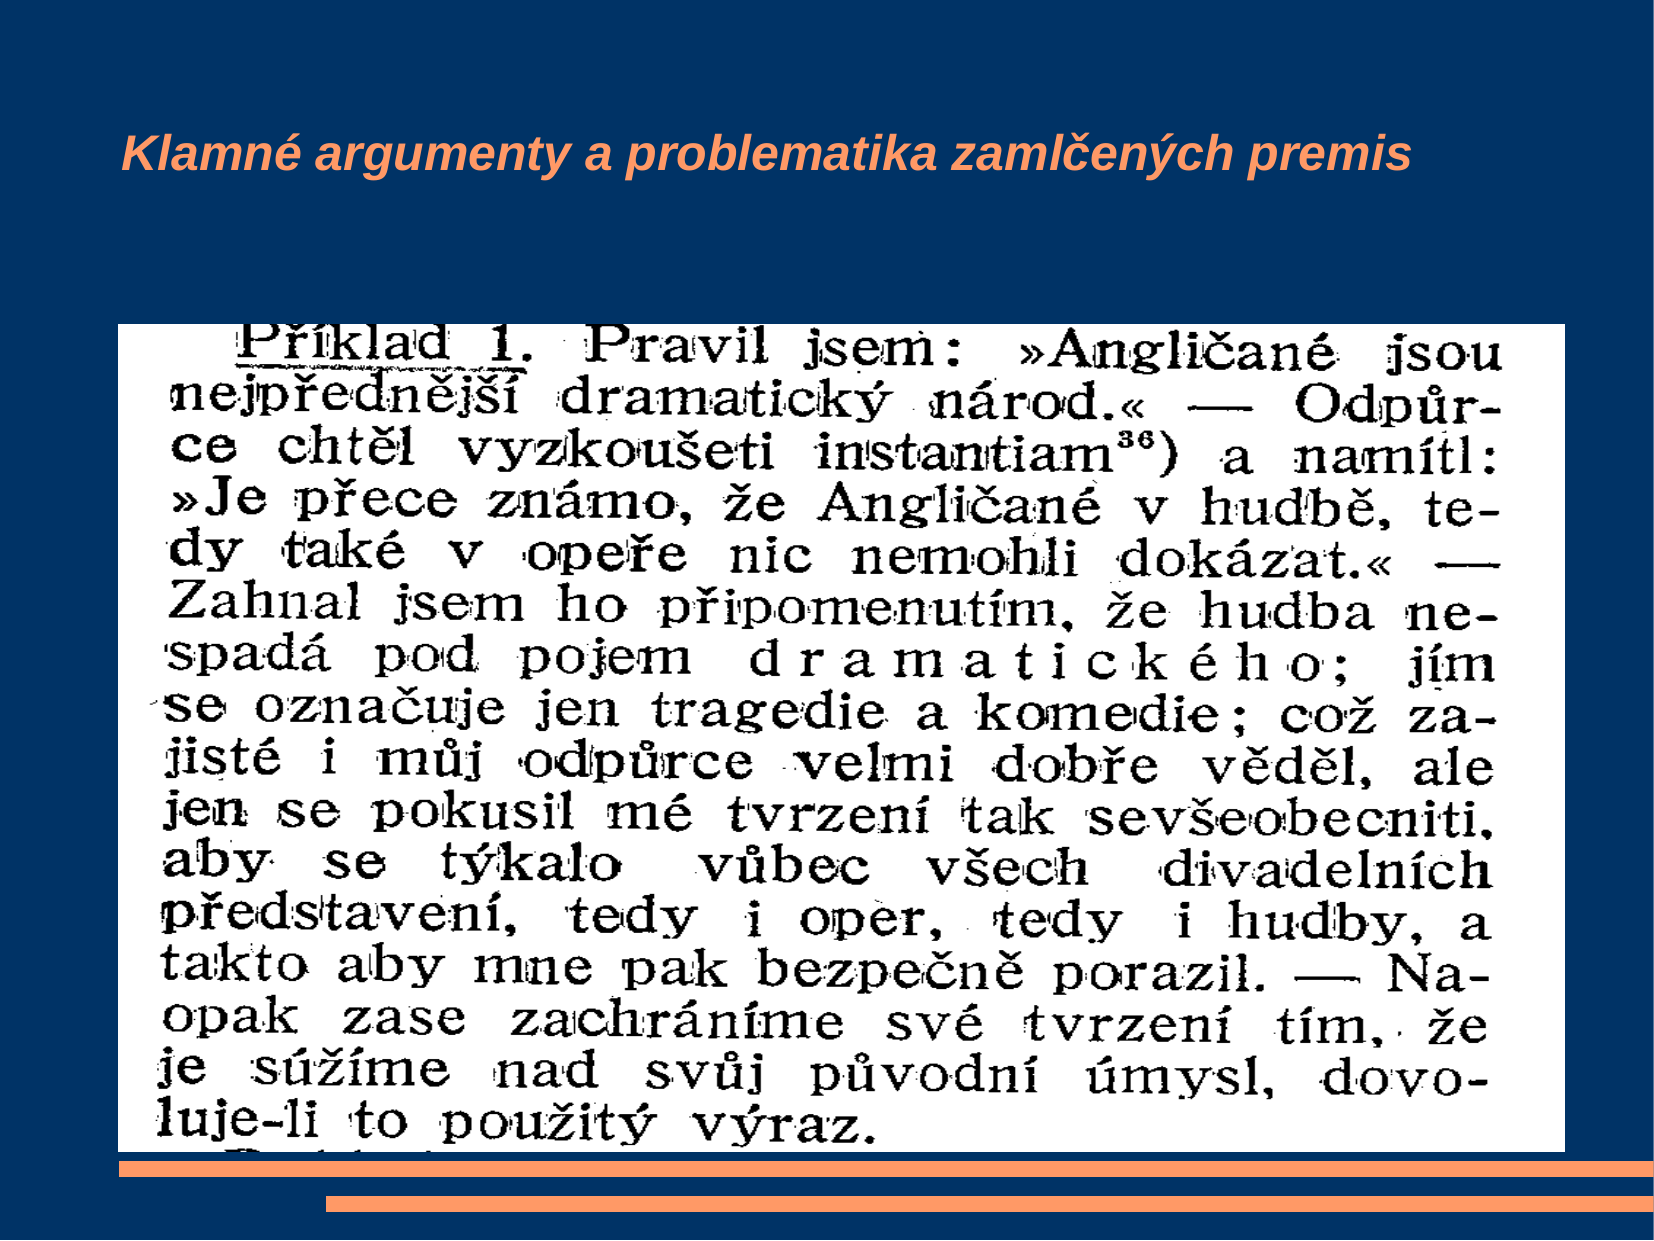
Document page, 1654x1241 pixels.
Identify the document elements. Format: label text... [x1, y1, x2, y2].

picture [118, 324, 1565, 1152]
title Klamné argumenty a problematika zamlčených premis [121, 46, 1534, 254]
